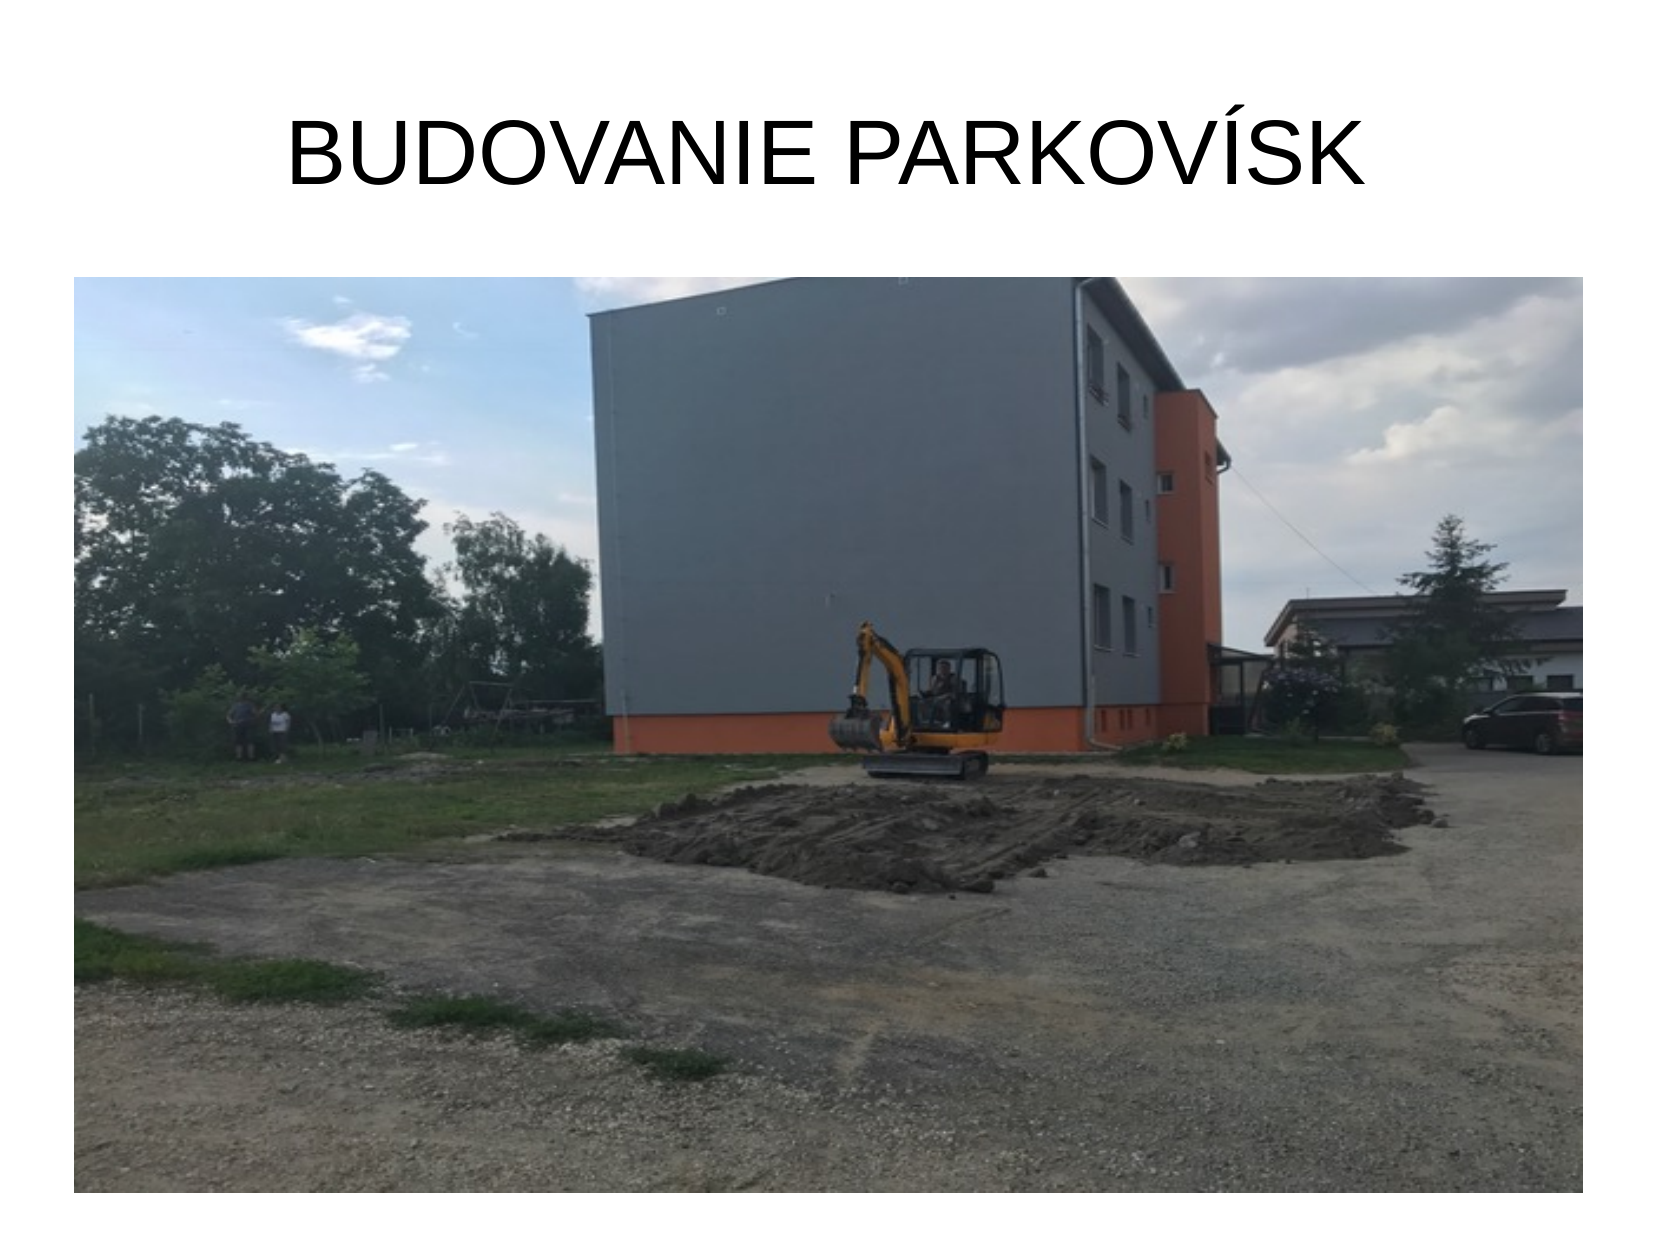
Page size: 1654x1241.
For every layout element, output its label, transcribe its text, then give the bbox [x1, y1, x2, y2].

title BUDOVANIE PARKOVÍSK [82, 49, 1571, 257]
picture [74, 277, 1583, 1193]
